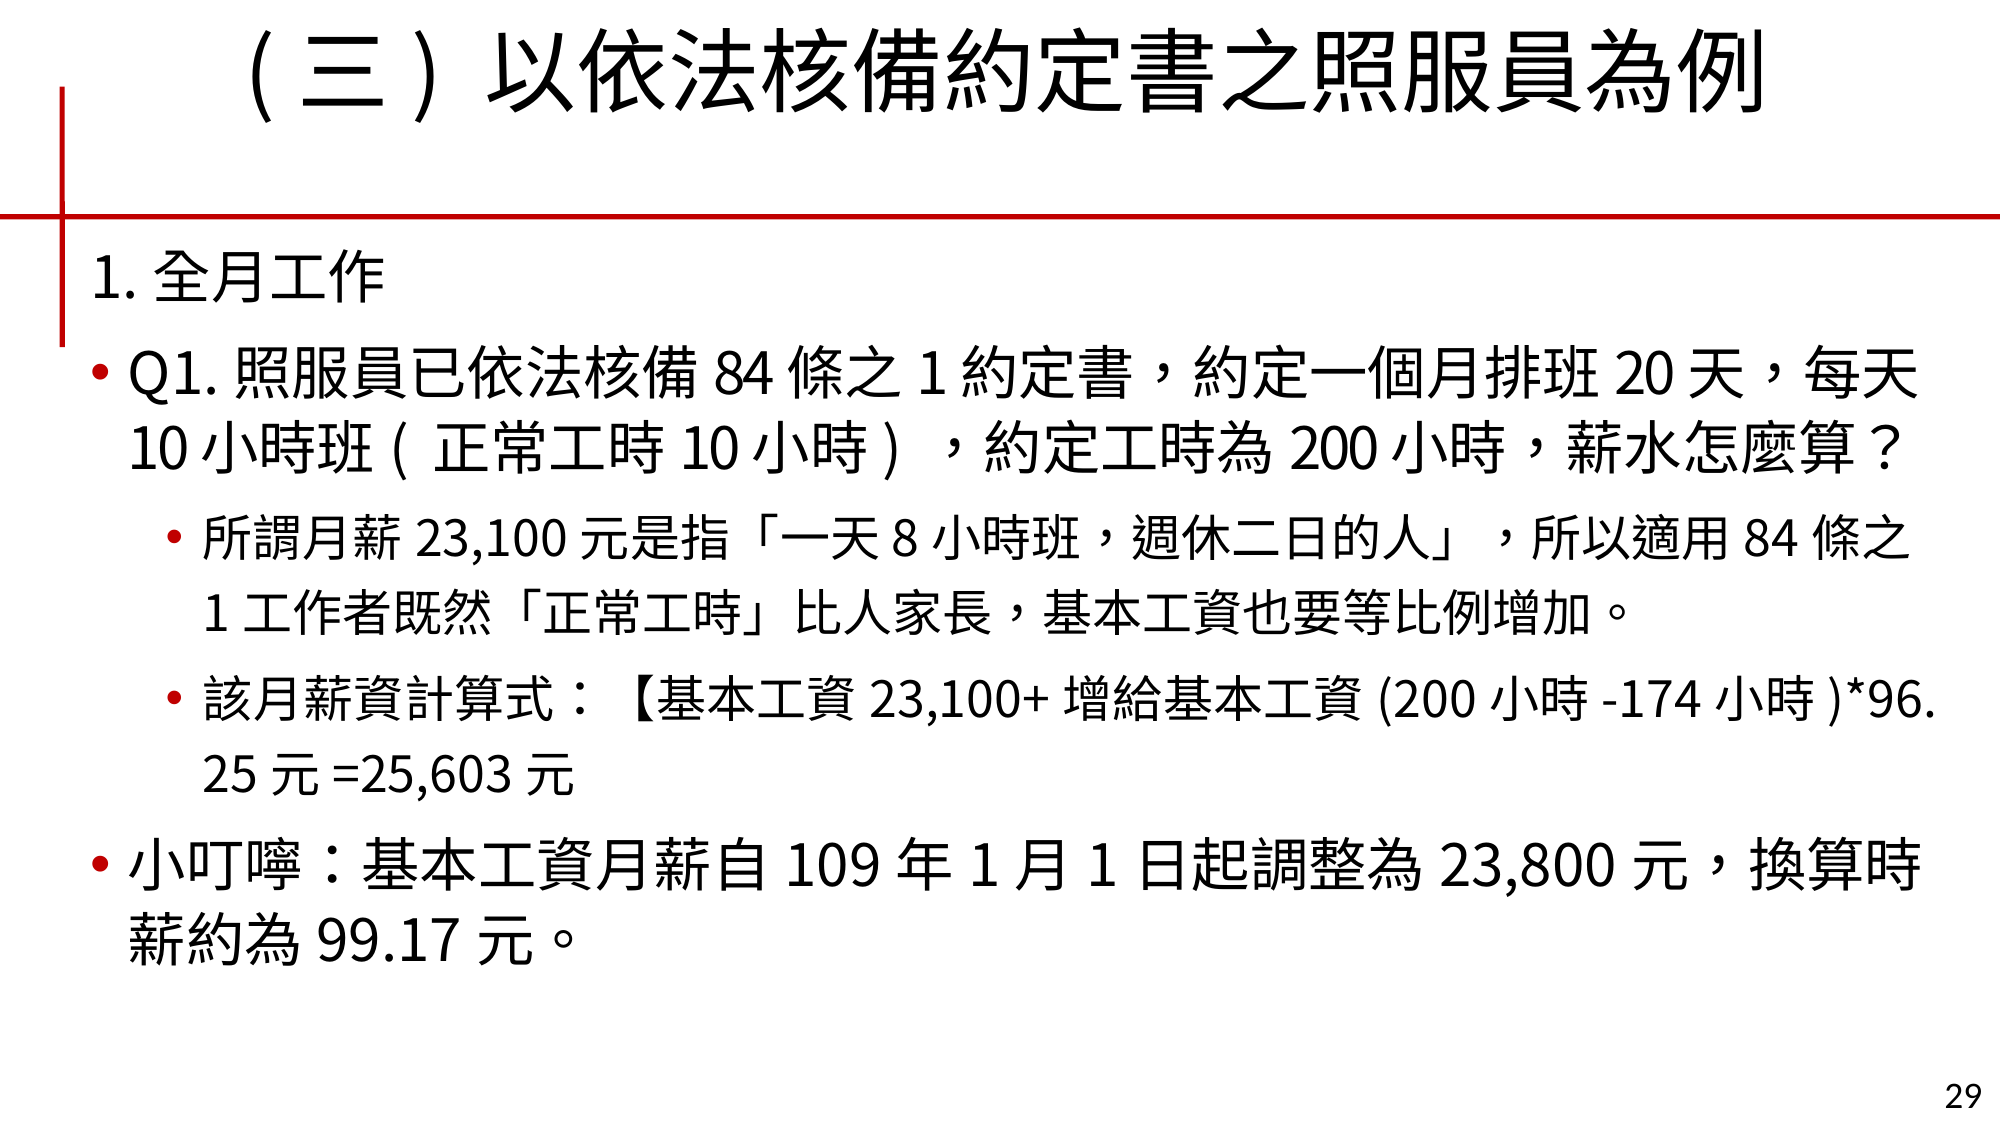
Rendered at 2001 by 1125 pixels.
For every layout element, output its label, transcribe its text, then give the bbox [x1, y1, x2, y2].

title (三) 以依法核備約定書之照服員為例 [75, 6, 1938, 211]
list 1.全月工作 Q1.照服員已依法核備84條之1約定書，約定一個月排班20天，每天10小時班(正常工時10小時)，約定工時為200小時，薪水怎麼算？ 所謂月薪23,100元是指「一天8小時班，週休二日的人」，所以適用84條之1工作者既然「正常工時」比人家長，基本工資也要等比例增加。 該月薪資計算式：【基本工資23,100+增給基本工資(200小時-174小時)*96.25元=25,603元 小叮嚀：基本工資月薪自109年1月1日起調整為23,800元，換算時薪約為99.17元。 [75, 228, 1938, 1038]
slide_number <編號> [1701, 1063, 1998, 1118]
